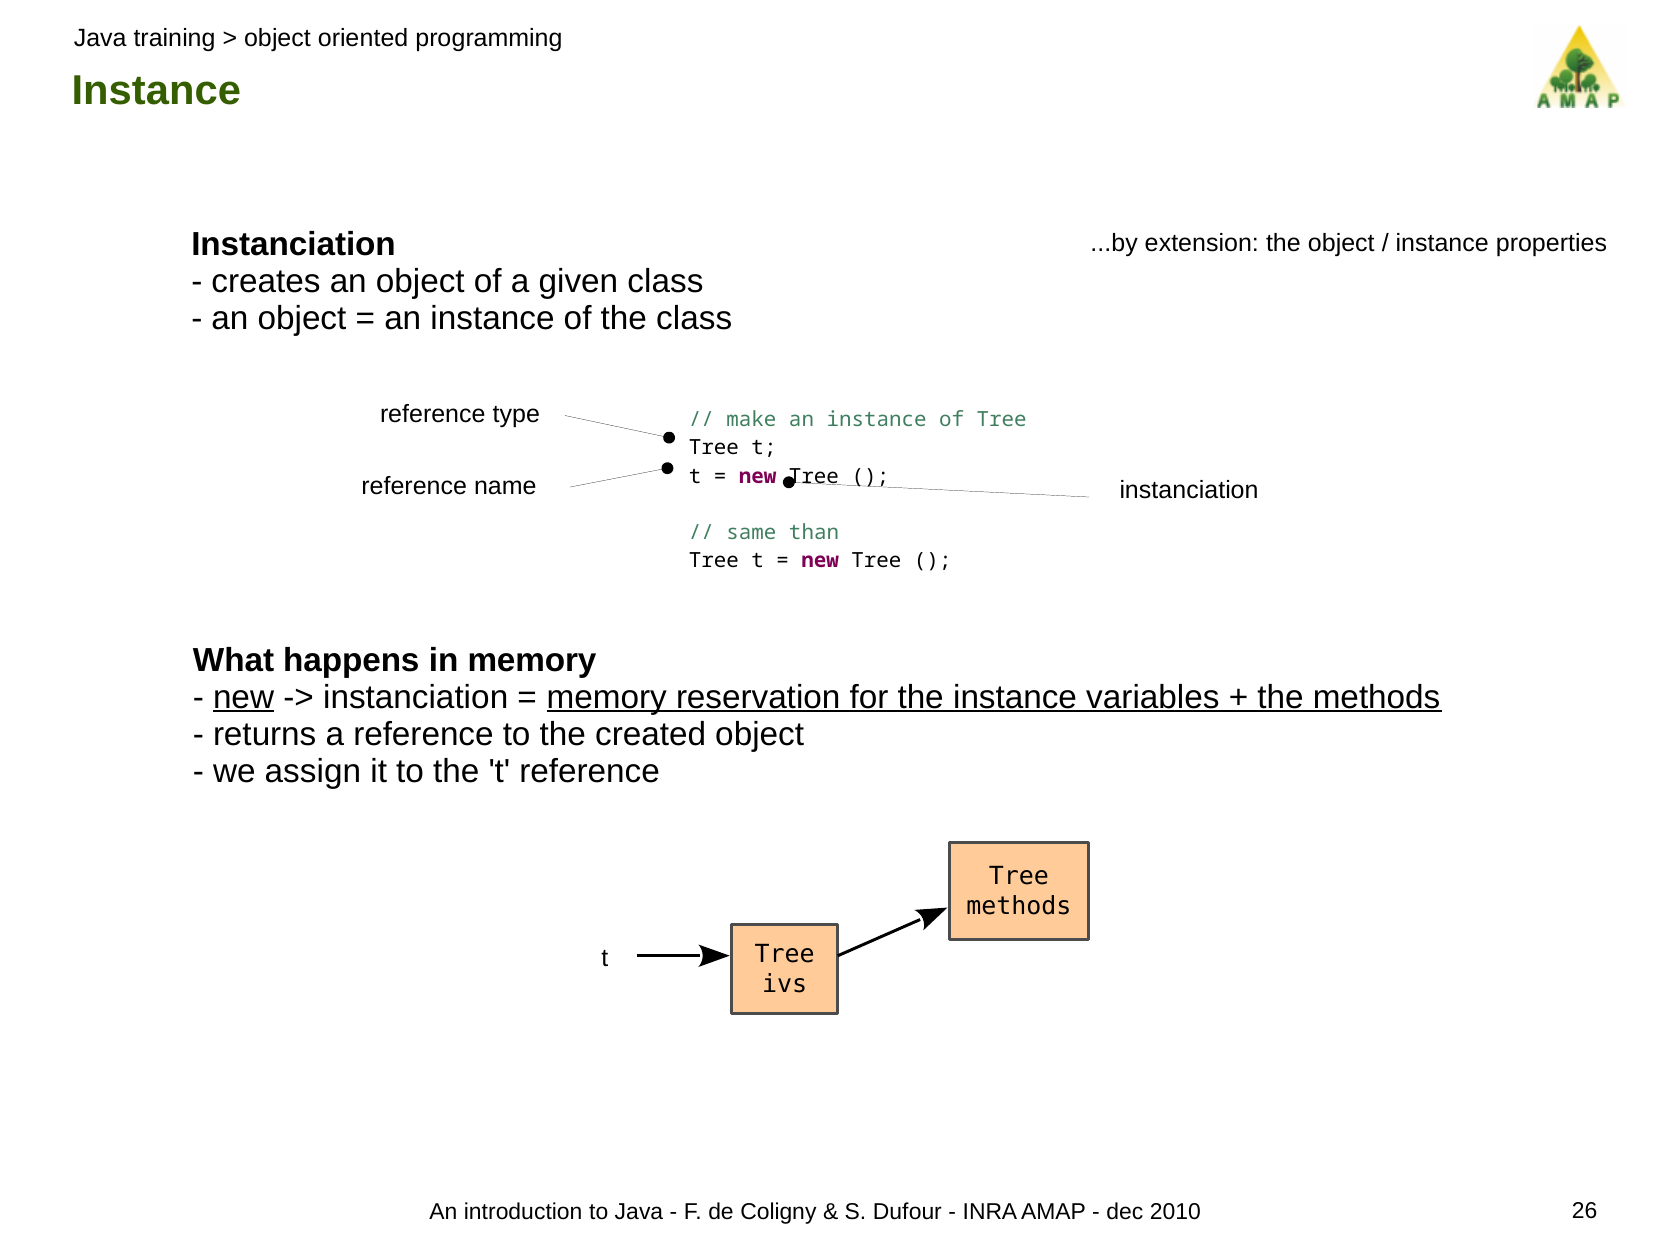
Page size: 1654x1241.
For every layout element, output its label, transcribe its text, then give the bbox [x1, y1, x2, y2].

text_box ...by extension: the object / instance properties [1075, 221, 1654, 264]
text_box What happens in memory - new -> instanciation = memory reservation for the instance variables + the methods - returns a reference to the created object - we assign it to the 't' reference [178, 633, 1654, 797]
text_box Instanciation - creates an object of a given class - an object = an instance of the class [176, 218, 1454, 344]
picture [1533, 25, 1627, 108]
text_box Instance [56, 59, 1120, 121]
text_box // make an instance of Tree Tree t; t = new Tree (); // same than Tree t = new Tree (); [674, 396, 1042, 558]
text_box Java training > object oriented programming [59, 16, 1004, 60]
text_box Tree methods [949, 842, 1089, 940]
text_box reference type [215, 392, 556, 443]
text_box Tree ivs [731, 924, 838, 1014]
text_box reference name [230, 464, 552, 512]
text_box t [586, 935, 637, 983]
text_box instanciation [1104, 468, 1430, 512]
